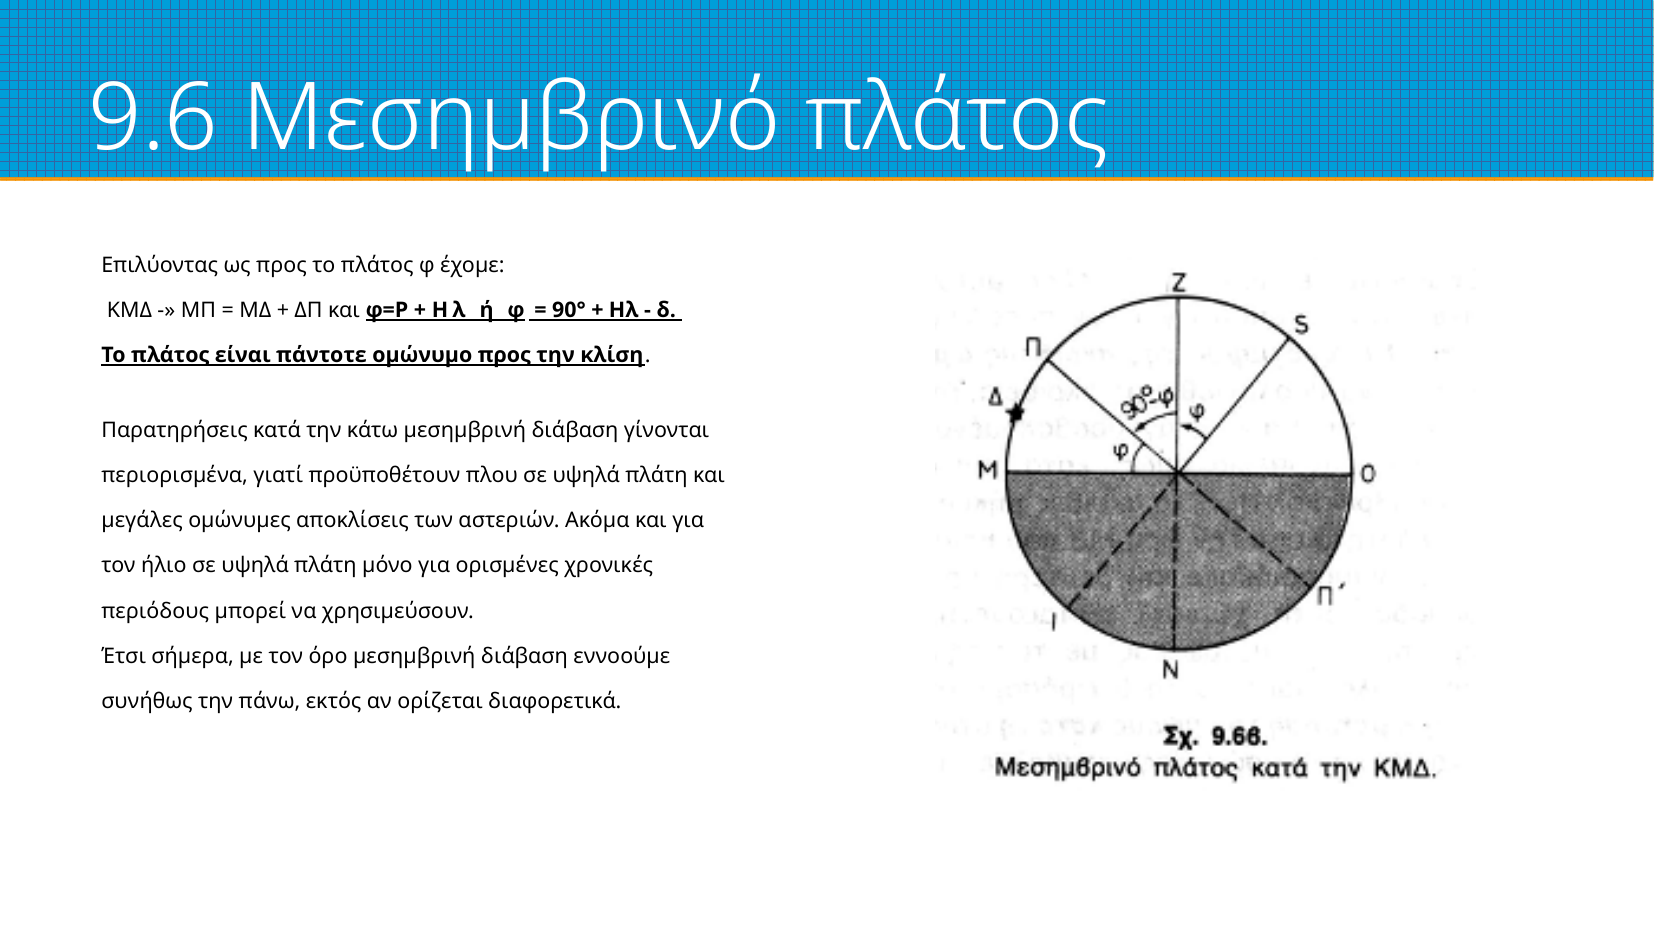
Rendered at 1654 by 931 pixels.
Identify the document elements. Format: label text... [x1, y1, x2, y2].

title 9.6 Μεσημβρινό πλάτος [88, 14, 1565, 178]
list Επιλύοντας ως προς το πλάτος φ έχομε: ΚΜΔ -» ΜΠ = ΜΔ + ΔΠ και φ=Ρ + Ηλ ή φ = 90° + Ηλ - δ. Το πλάτος είναι πάντοτε ομώνυμο προς την κλίση. Παρατηρήσεις κατά την κάτω μεσημβρινή διάβαση γίνονται περιορισμέ­να, γιατί προϋποθέτουν πλου σε υψηλά πλάτη και μεγάλες ομώνυμες αποκλίσεις των αστεριών. Ακόμα και για τον ήλιο σε υψηλά πλάτη μόνο για ορισμένες χρονικές περιόδους μπορεί να χρησιμεύσουν. Έτσι σήμερα, με τον όρο μεσημβρινή διάβαση εννοούμε συνήθως την πάνω, εκτός αν ορίζεται διαφορετικά. [88, 249, 809, 826]
picture [935, 257, 1476, 791]
